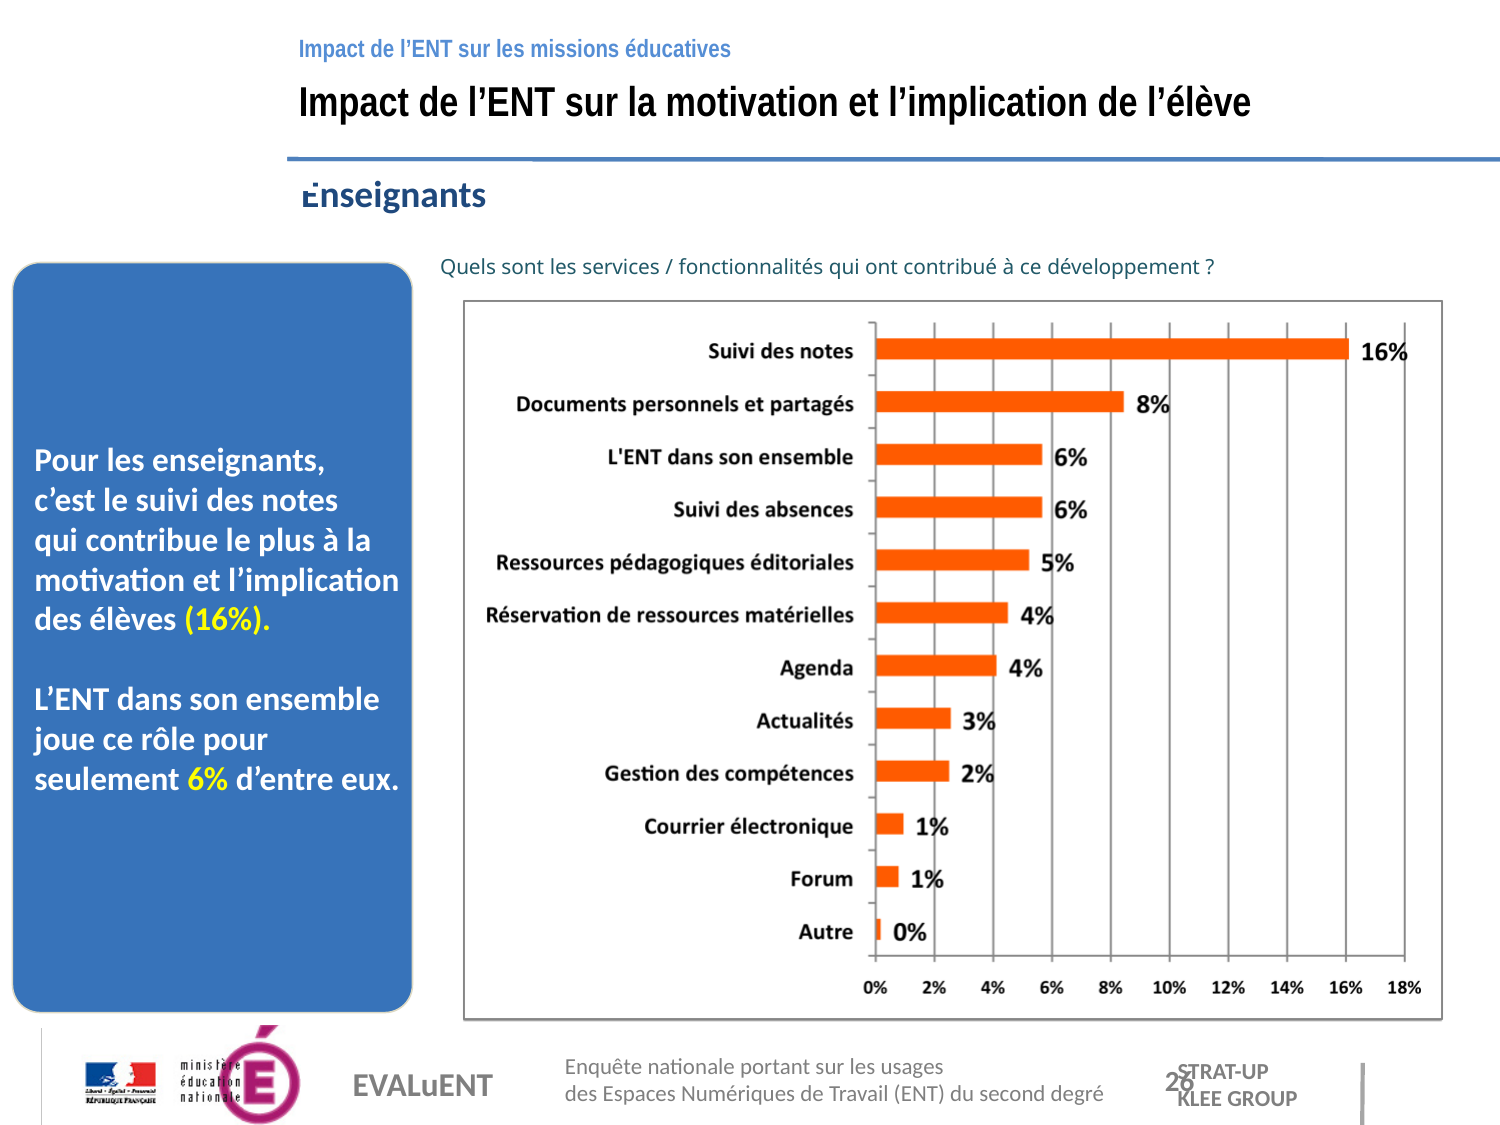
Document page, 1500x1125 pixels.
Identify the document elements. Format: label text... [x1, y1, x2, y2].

text_box [1074, 1050, 1426, 1110]
text_box Enseignants [286, 162, 504, 224]
text_box Pour les enseignants, c’est le suivi des notes qui contribue le plus à la motivation et l’implication des élèves (16%). L’ENT dans son ensemble joue ce rôle pour seulement 6% d’entre eux. [12, 262, 413, 1013]
picture [462, 299, 1444, 1021]
text_box Impact de l’ENT sur les missions éducatives Impact de l’ENT sur la motivation et l’implication de l’élève [284, 25, 1500, 100]
text_box Quels sont les services / fonctionnalités qui ont contribué à ce développement ? [425, 245, 1500, 288]
